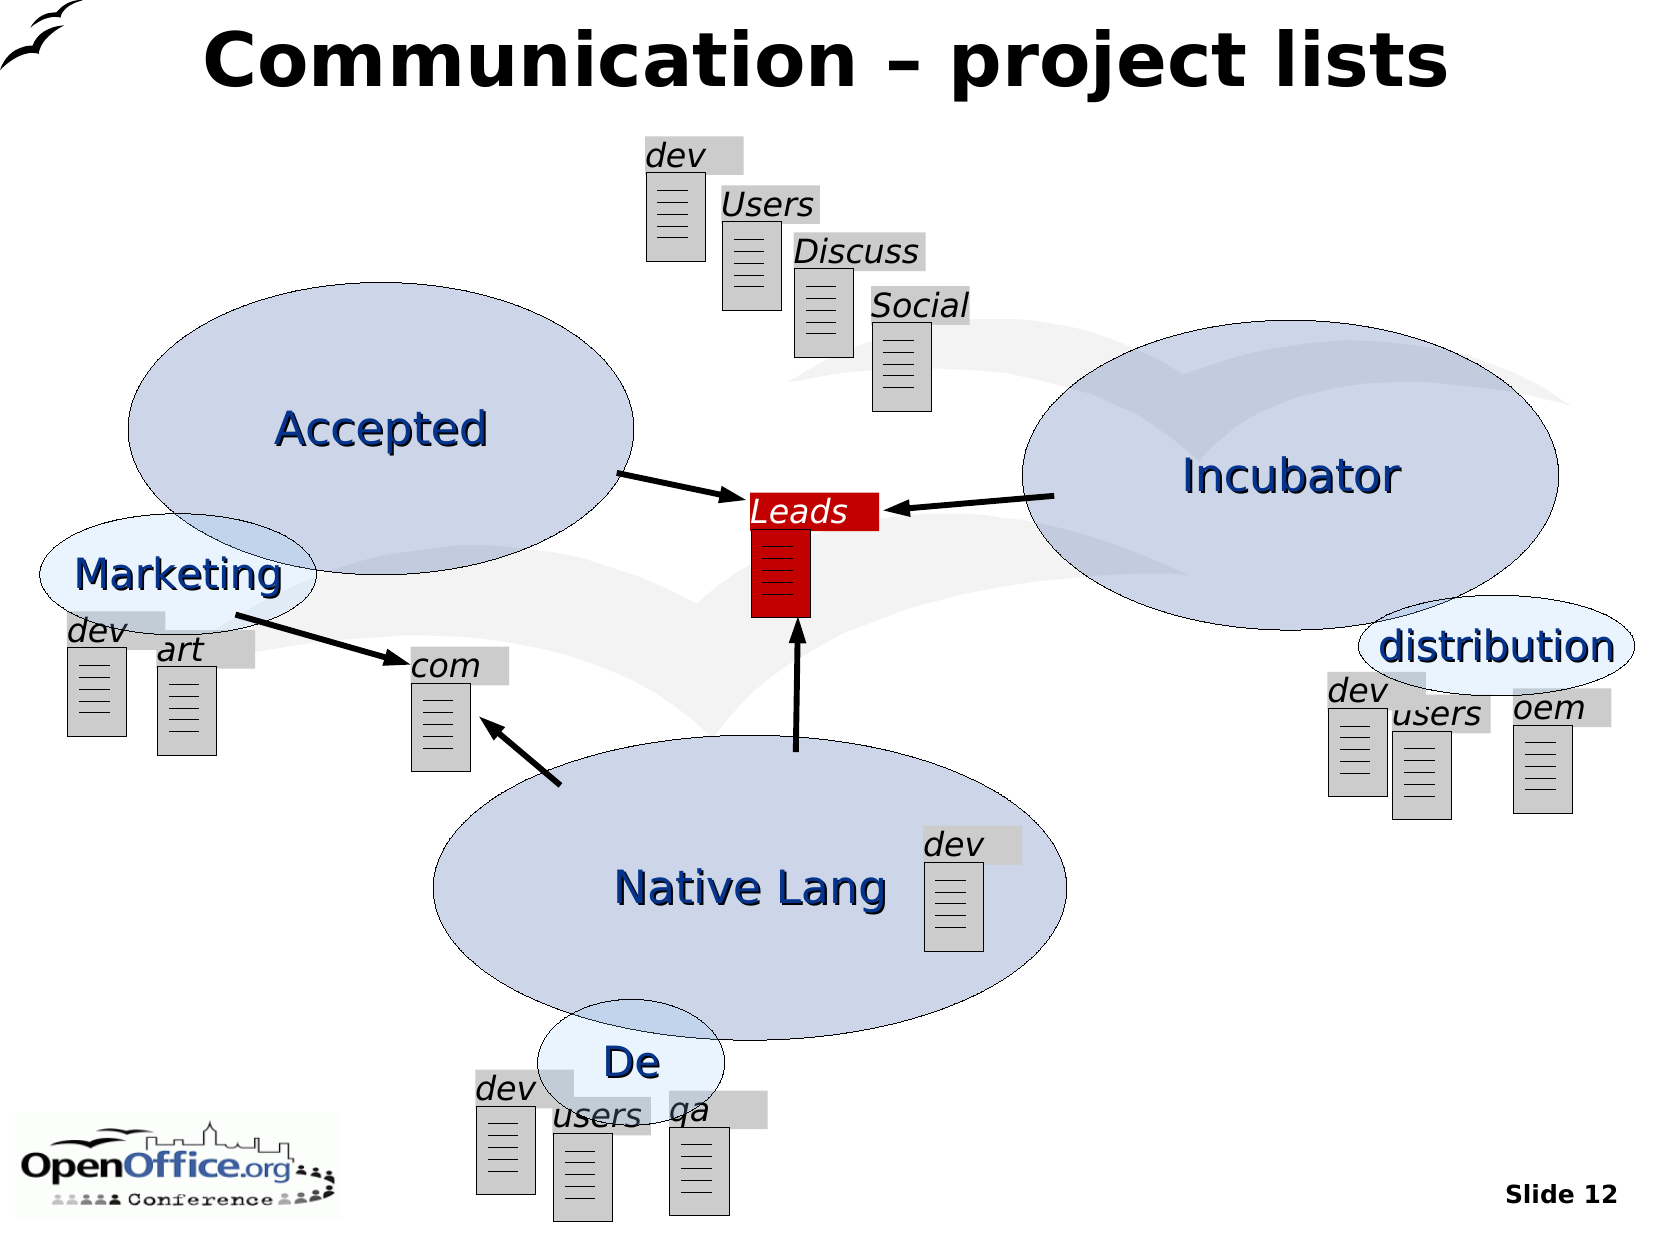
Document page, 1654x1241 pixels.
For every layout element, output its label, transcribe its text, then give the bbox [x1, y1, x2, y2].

text_box com [410, 646, 510, 686]
title Communication – project lists [0, 0, 1654, 121]
text_box De [537, 999, 725, 1126]
text_box Social [871, 286, 970, 325]
text_box users [1391, 694, 1491, 734]
text_box [872, 322, 932, 412]
text_box [157, 666, 217, 756]
text_box Users [721, 185, 820, 224]
text_box Leads [750, 492, 880, 532]
text_box [1392, 731, 1452, 820]
text_box distribution [1358, 595, 1635, 696]
text_box [1328, 708, 1388, 797]
text_box [1513, 725, 1573, 814]
text_box [476, 1106, 536, 1195]
text_box [646, 172, 706, 262]
text_box dev [923, 825, 1022, 865]
text_box [794, 268, 854, 358]
text_box [553, 1133, 613, 1222]
text_box qa [669, 1090, 768, 1130]
text_box dev [645, 136, 744, 175]
text_box [669, 1127, 730, 1216]
text_box users [552, 1109, 651, 1136]
text_box [751, 529, 811, 618]
text_box Marketing [39, 513, 317, 635]
text_box Incubator [1022, 320, 1559, 631]
text_box [67, 647, 127, 737]
text_box Native Lang [433, 735, 1067, 1041]
text_box dev [66, 611, 166, 650]
text_box Accepted [128, 282, 634, 575]
text_box [924, 862, 984, 952]
text_box [411, 683, 471, 772]
picture [15, 1112, 341, 1220]
text_box dev [475, 1069, 566, 1109]
text_box [722, 221, 782, 311]
text_box dev [1327, 671, 1426, 711]
text_box Discuss [793, 232, 926, 272]
text_box art [156, 630, 256, 669]
text_box oem [1512, 688, 1612, 728]
